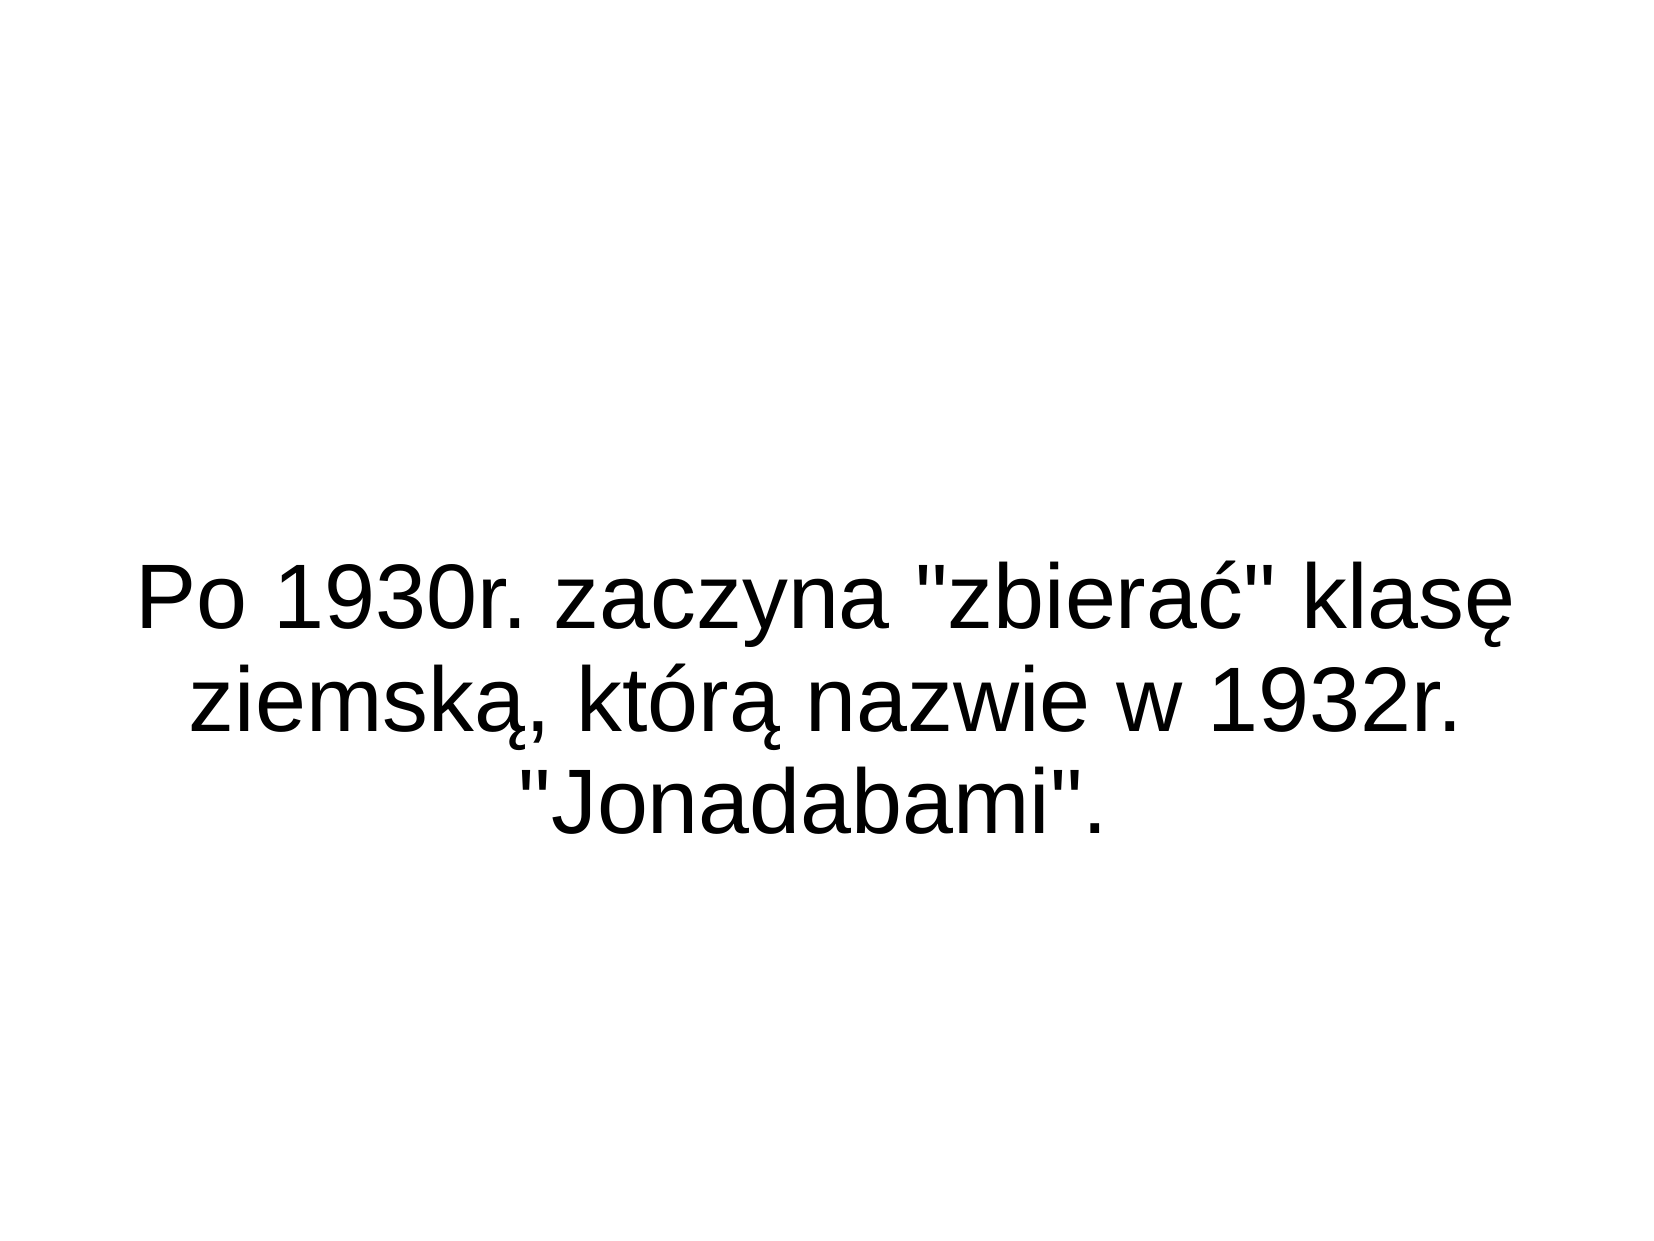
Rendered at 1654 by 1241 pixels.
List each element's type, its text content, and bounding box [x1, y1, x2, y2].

subtitle Po 1930r. zaczyna "zbierać" klasę ziemską, którą nazwie w 1932r. "Jonadabami". [82, 297, 1571, 1102]
